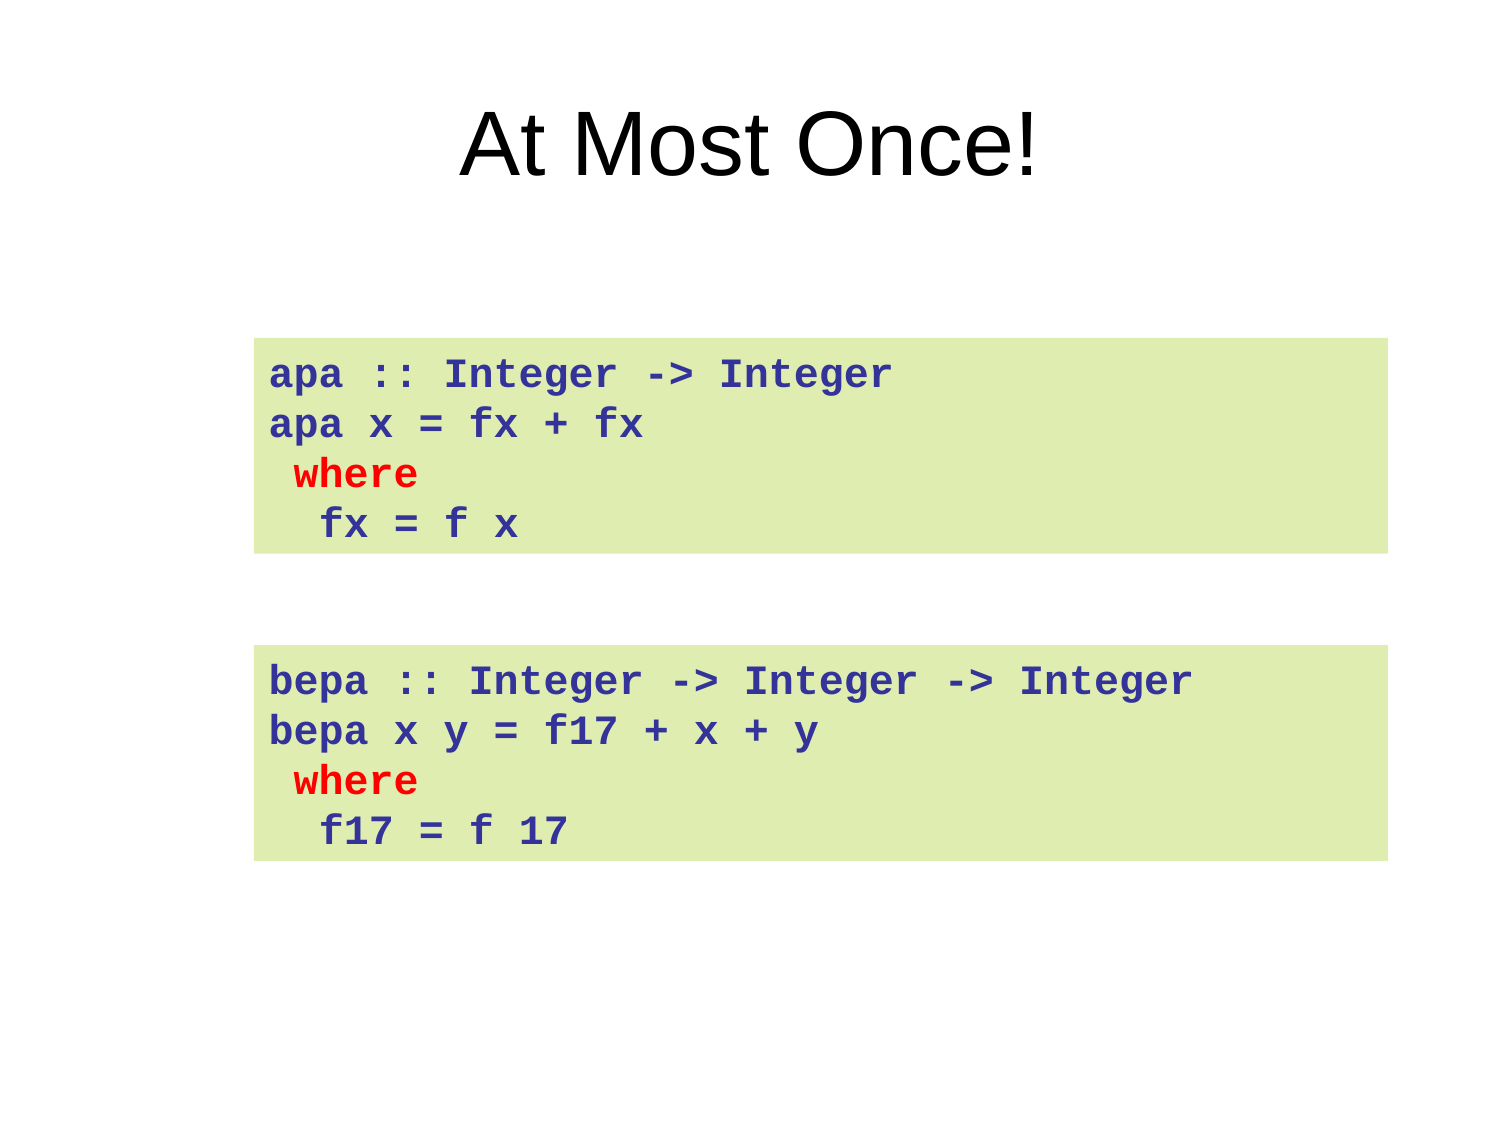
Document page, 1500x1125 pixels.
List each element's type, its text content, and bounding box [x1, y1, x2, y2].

title At Most Once! [75, 45, 1426, 233]
text_box bepa :: Integer -> Integer -> Integer bepa x y = f17 + x + y where f17 = f 17 [253, 645, 1388, 861]
text_box apa :: Integer -> Integer apa x = fx + fx where fx = f x [253, 337, 1388, 554]
